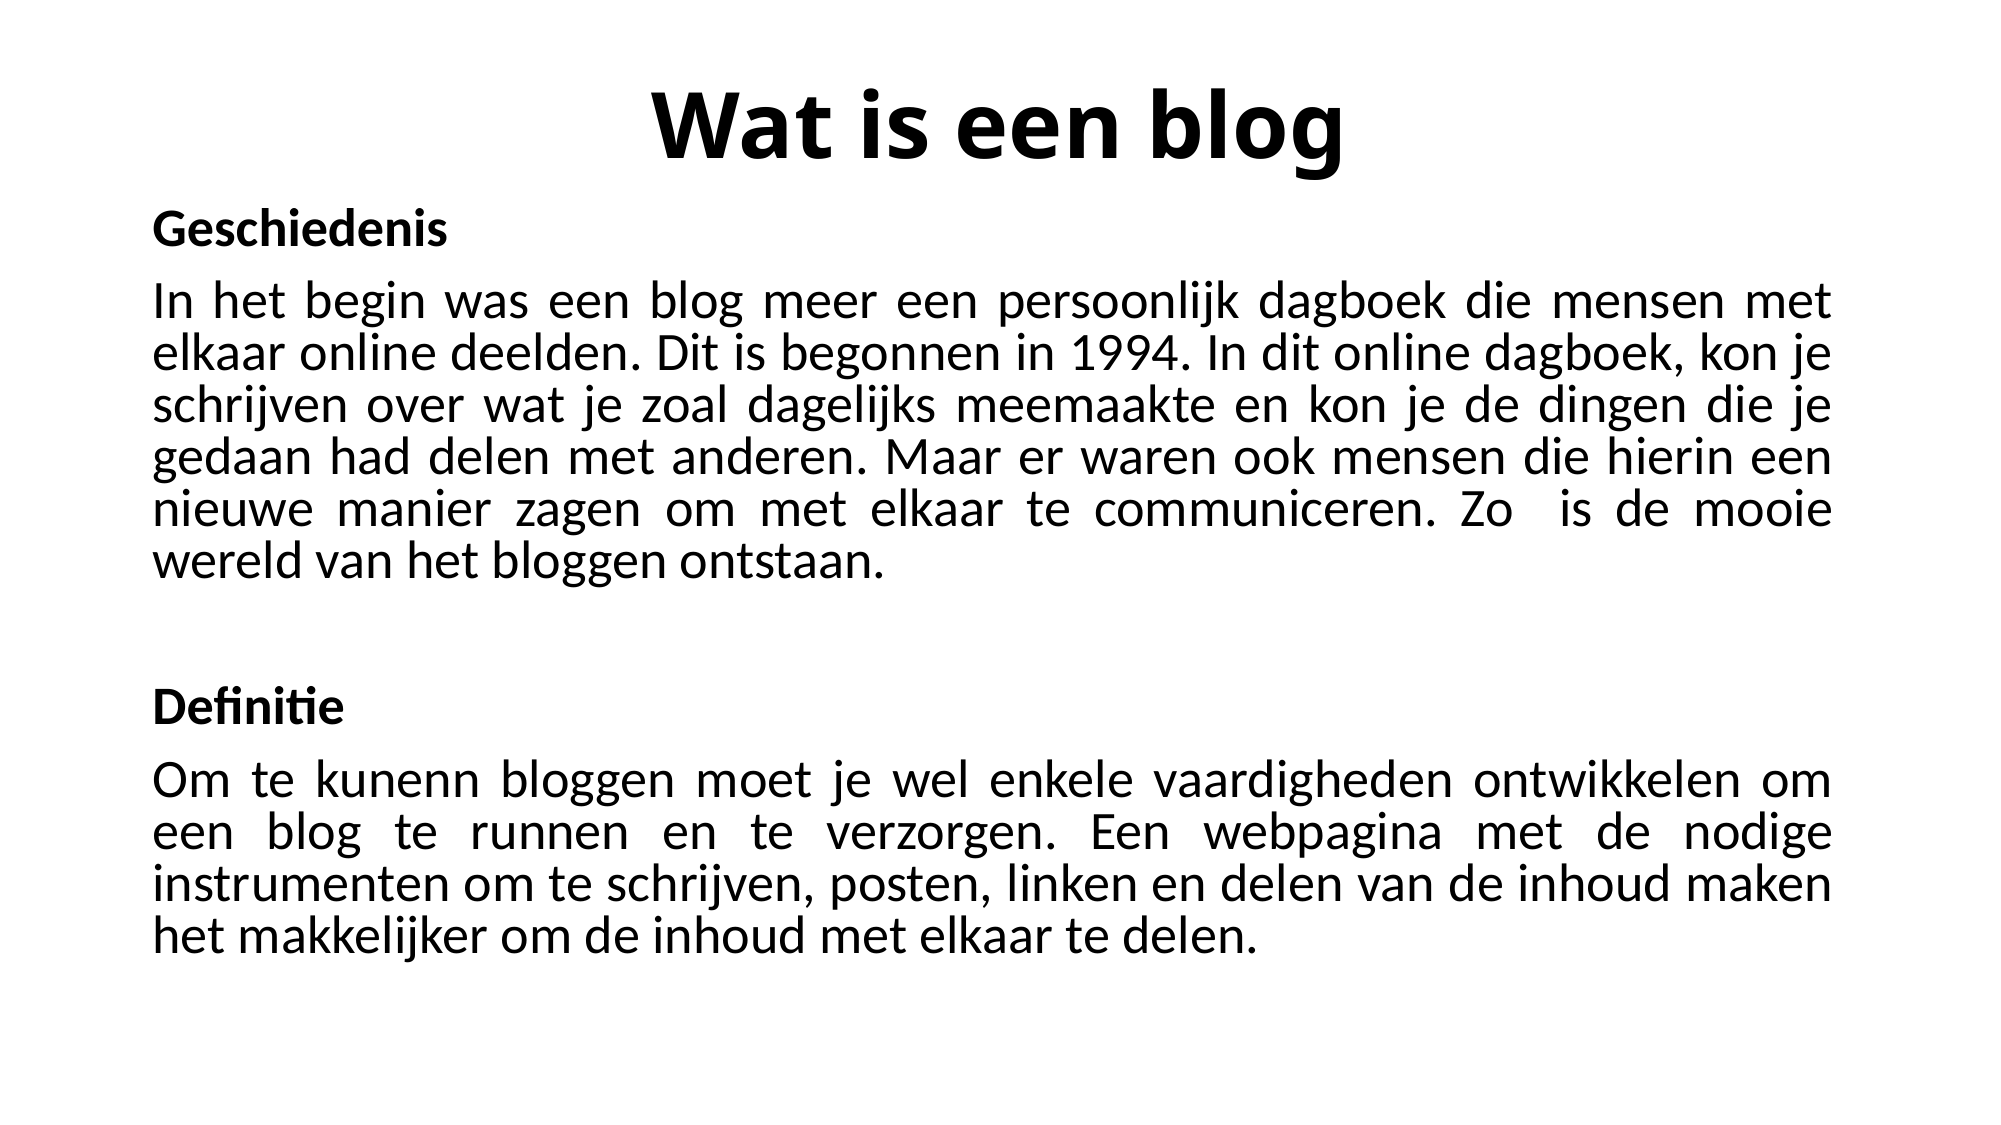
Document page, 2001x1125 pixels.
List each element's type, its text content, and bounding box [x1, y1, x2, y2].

list Geschiedenis In het begin was een blog meer een persoonlijk dagboek die mensen met elkaar online deelden. Dit is begonnen in 1994. In dit online dagboek, kon je schrijven over wat je zoal dagelijks meemaakte en kon je de dingen die je gedaan had delen met anderen. Maar er waren ook mensen die hierin een nieuwe manier zagen om met elkaar te communiceren. Zo is de mooie wereld van het bloggen ontstaan. Definitie Om te kunenn bloggen moet je wel enkele vaardigheden ontwikkelen om een blog te runnen en te verzorgen. Een webpagina met de nodige instrumenten om te schrijven, posten, linken en delen van de inhoud maken het makkelijker om de inhoud met elkaar te delen. [137, 196, 1863, 1014]
title Wat is een blog [137, 59, 1863, 196]
